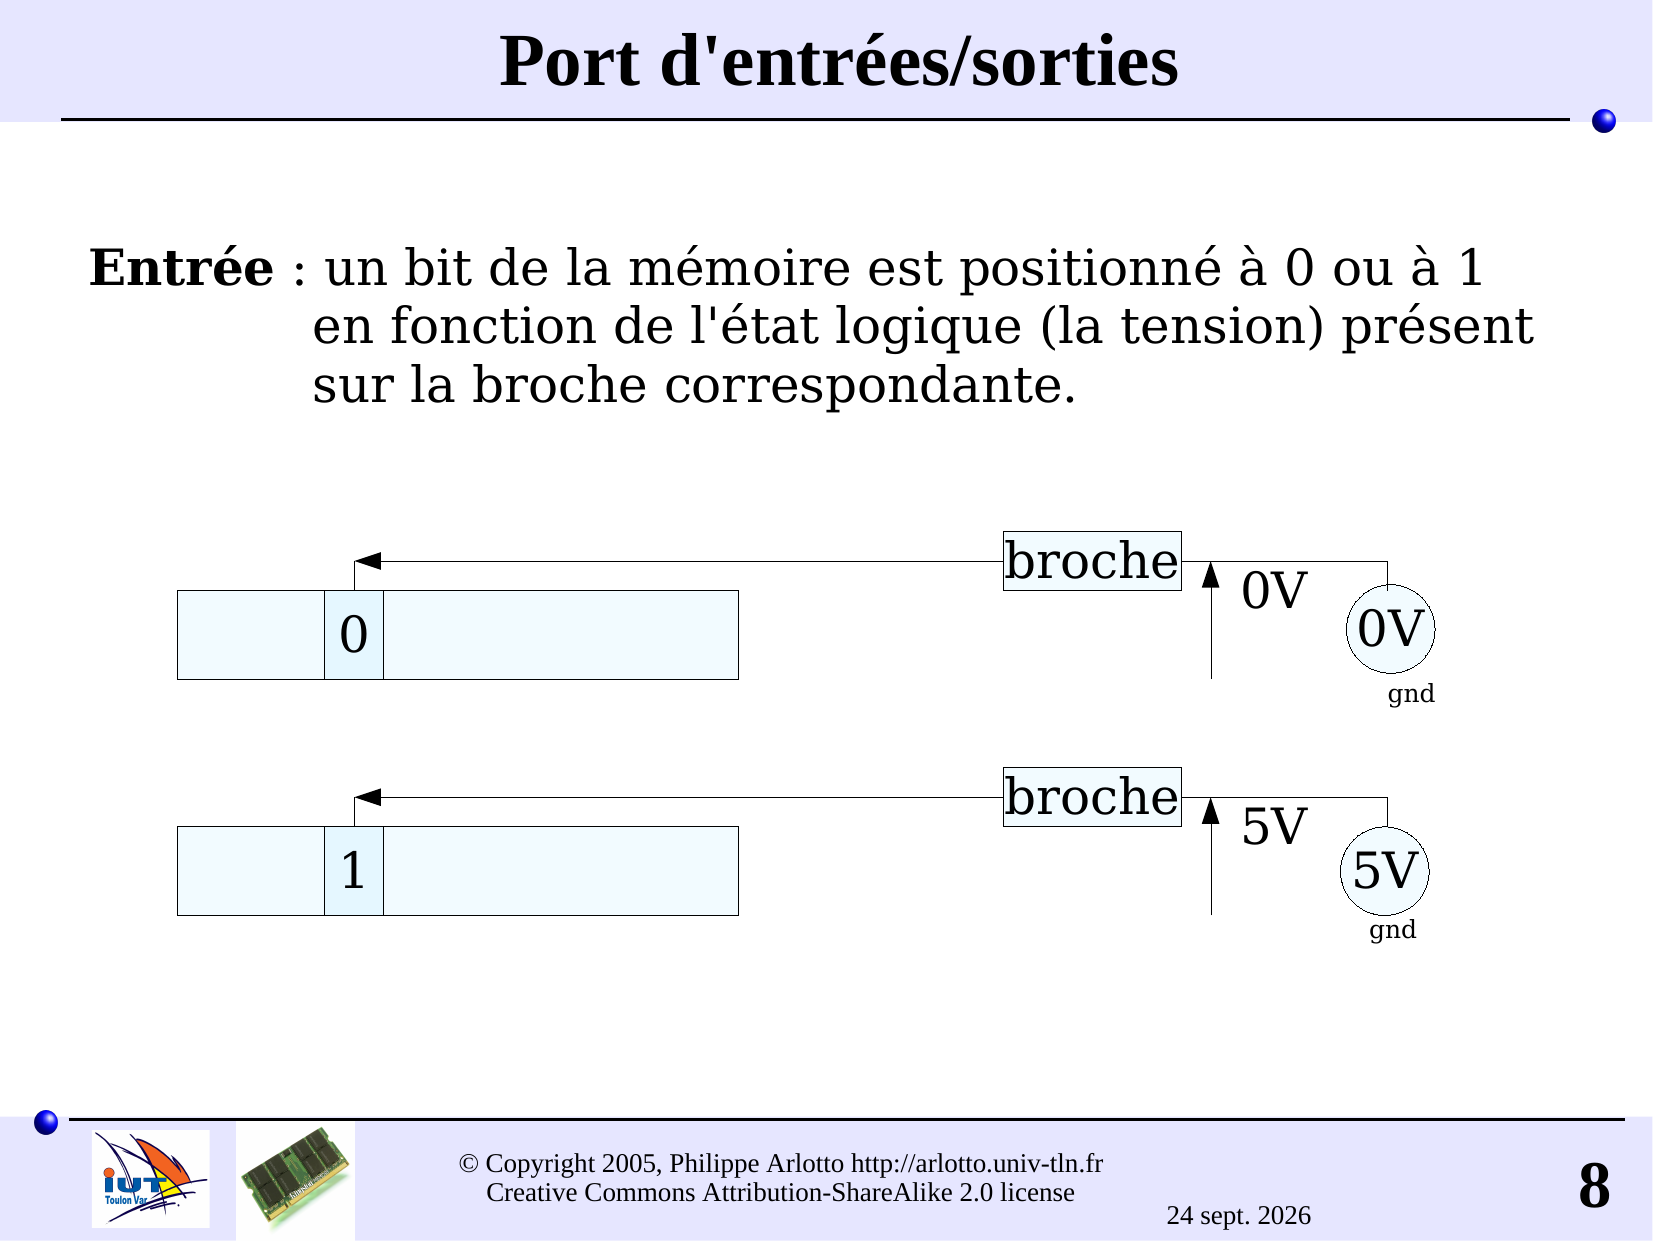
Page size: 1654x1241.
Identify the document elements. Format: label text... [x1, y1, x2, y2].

text_box 5V [1240, 798, 1359, 857]
text_box 0V [1240, 562, 1359, 621]
title Port d'entrées/sorties [95, 11, 1585, 110]
text_box gnd [1387, 679, 1458, 709]
text_box [177, 590, 324, 680]
text_box [384, 590, 739, 680]
text_box 5V [1340, 826, 1430, 915]
text_box [384, 826, 739, 916]
text_box [177, 826, 324, 916]
text_box 0 [324, 590, 384, 680]
text_box Entrée : un bit de la mémoire est positionné à 0 ou à 1 en fonction de l'état logique (la tension) présent sur la broche correspondante. [88, 180, 1536, 414]
text_box broche [1003, 531, 1182, 591]
text_box 0V [1346, 584, 1436, 674]
text_box gnd [1369, 915, 1418, 945]
text_box 1 [324, 826, 384, 916]
picture [236, 1121, 355, 1241]
text_box broche [1003, 767, 1182, 827]
